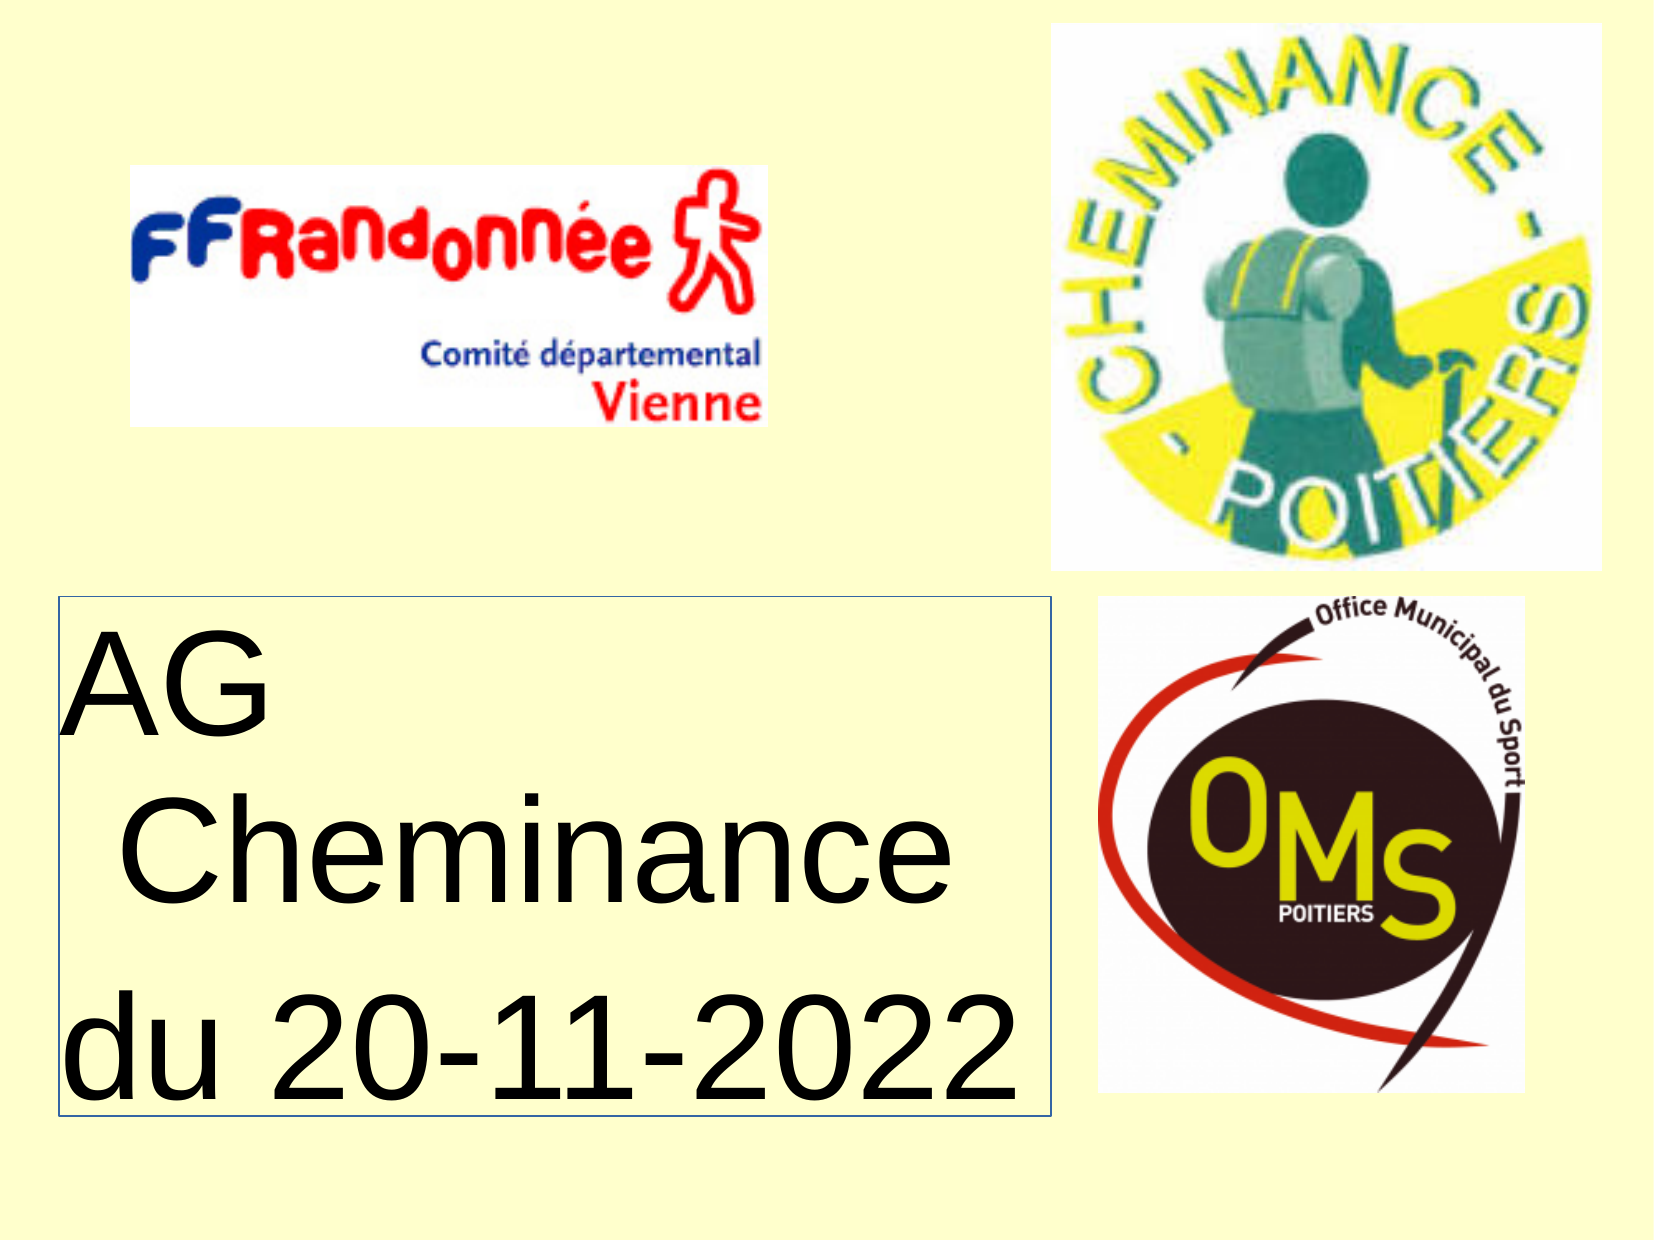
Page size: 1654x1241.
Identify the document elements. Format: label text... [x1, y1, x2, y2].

picture [1098, 596, 1525, 1093]
picture [130, 165, 768, 427]
text_box AG Cheminance du 20-11-2022 [58, 596, 1052, 1117]
picture [1051, 23, 1602, 571]
